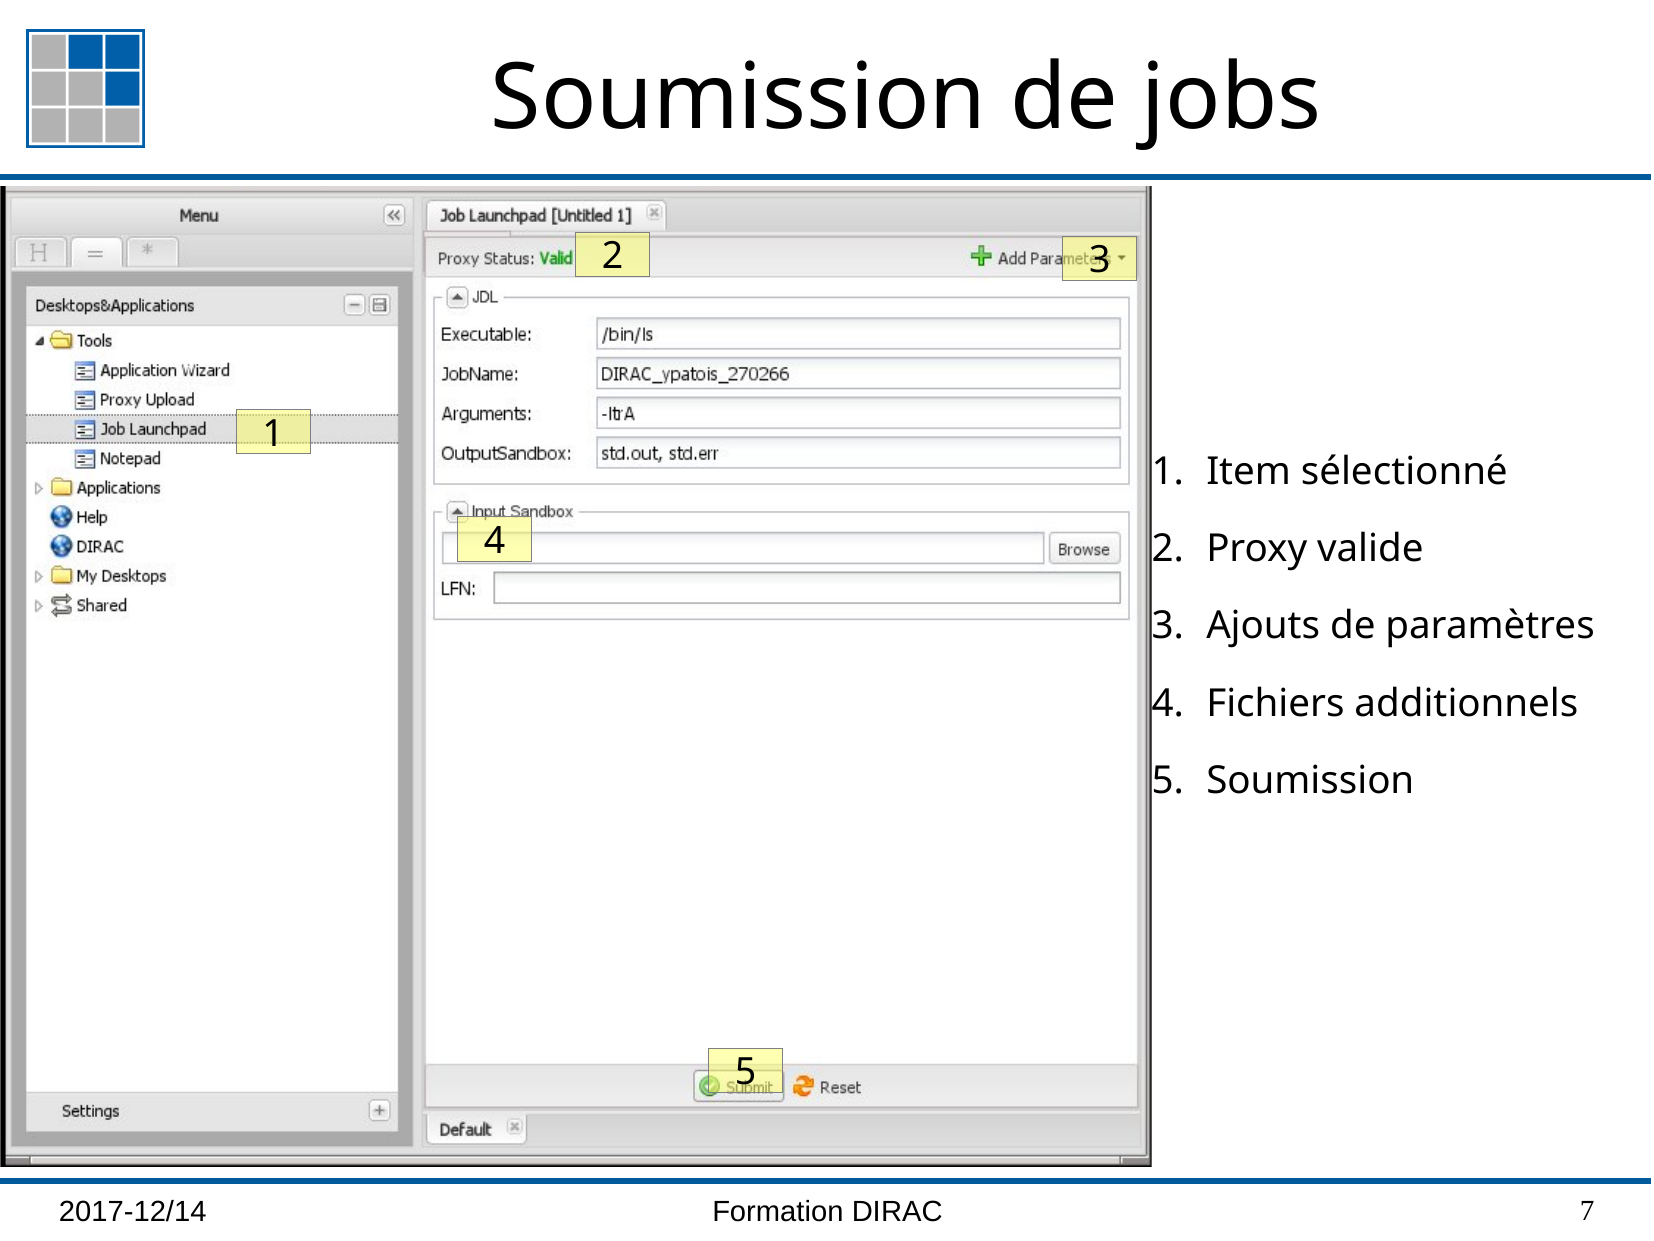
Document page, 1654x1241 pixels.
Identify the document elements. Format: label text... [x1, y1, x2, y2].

text_box 1 [236, 409, 311, 454]
picture [0, 186, 1152, 1167]
text_box 2 [575, 232, 650, 277]
picture [26, 29, 145, 148]
text_box 3 [1062, 236, 1137, 281]
text_box 5 [708, 1048, 783, 1093]
list Item sélectionné Proxy valide Ajouts de paramètres Fichiers additionnels Soumission [1136, 442, 1625, 813]
text_box 4 [457, 516, 532, 562]
title Soumission de jobs [162, 43, 1651, 144]
